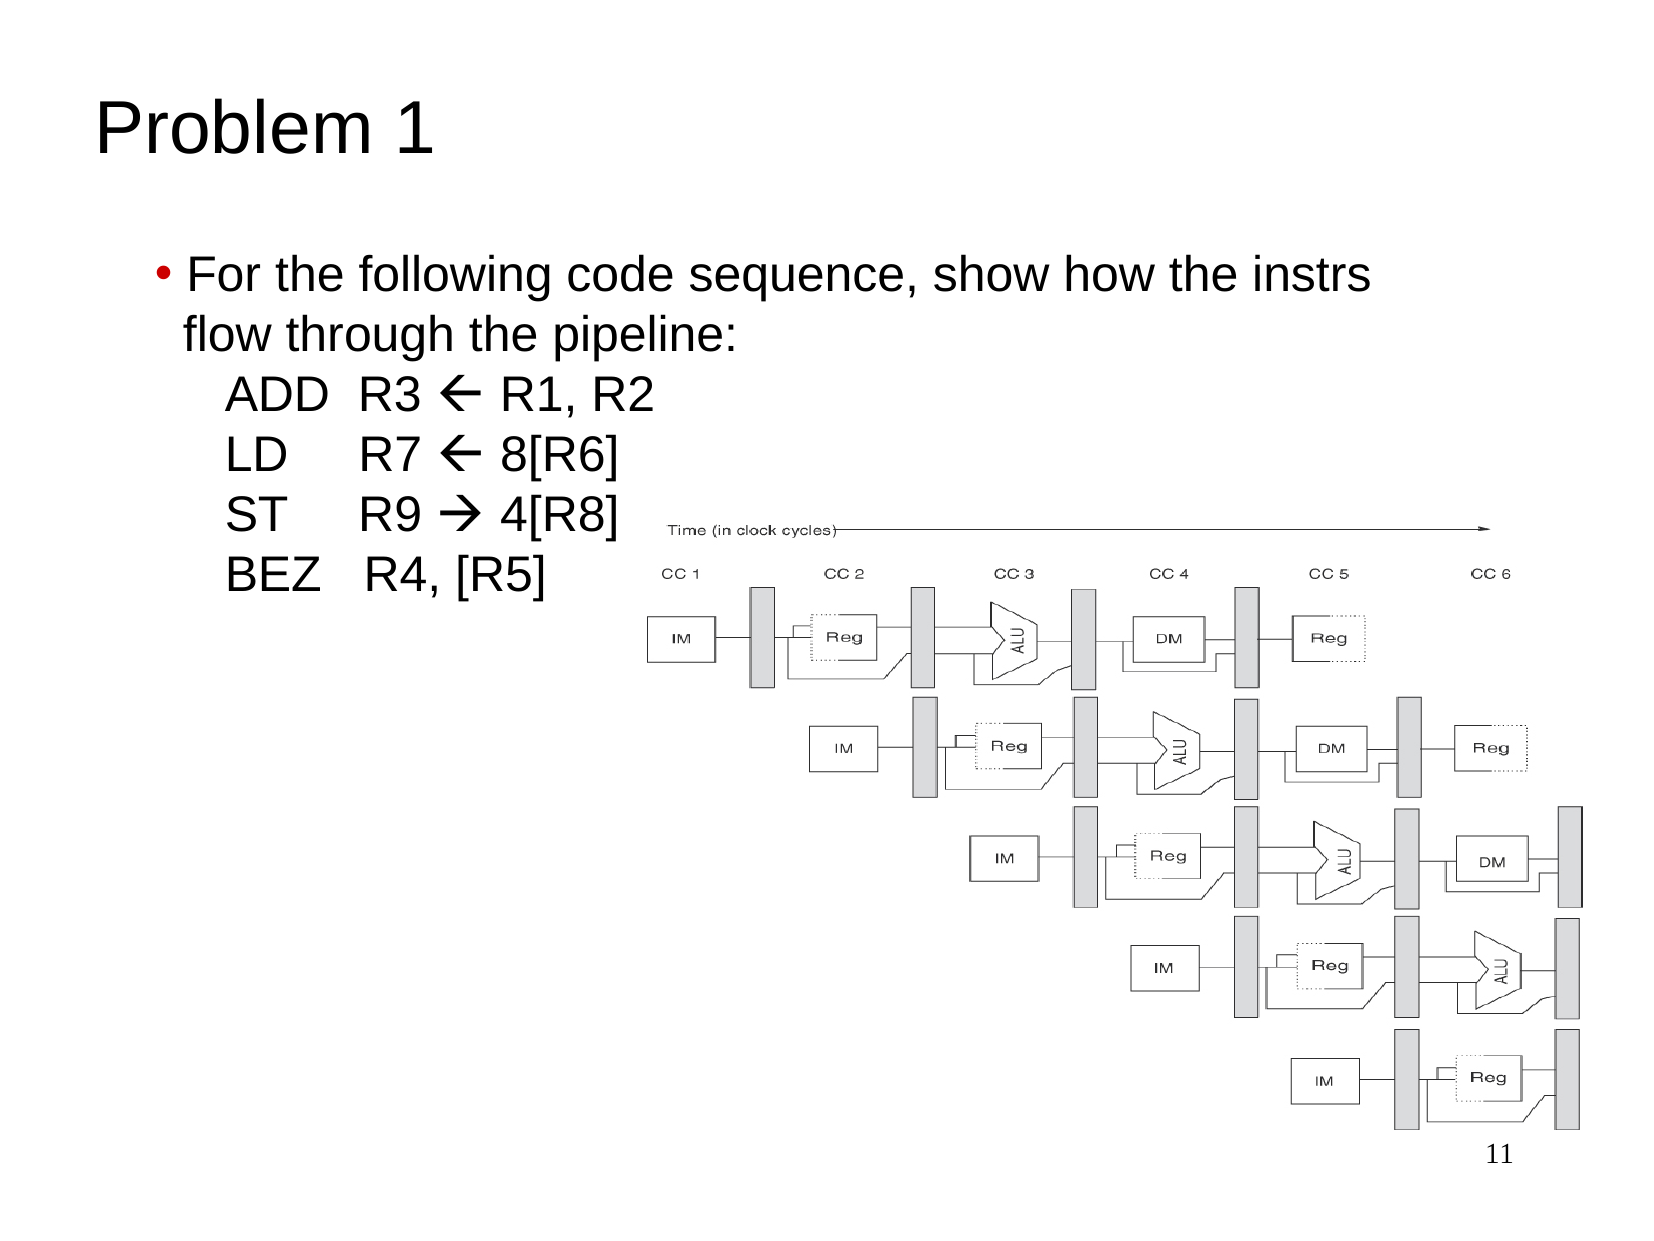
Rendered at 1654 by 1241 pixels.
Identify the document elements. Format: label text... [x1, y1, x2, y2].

picture [647, 523, 1583, 1130]
text_box For the following code sequence, show how the instrs flow through the pipeline: ADD R3  R1, R2 LD R7  8[R6] ST R9  4[R8] BEZ R4, [R5] [140, 234, 1388, 670]
text_box Problem 1 [79, 71, 452, 177]
text_box <number> [1184, 1130, 1530, 1213]
